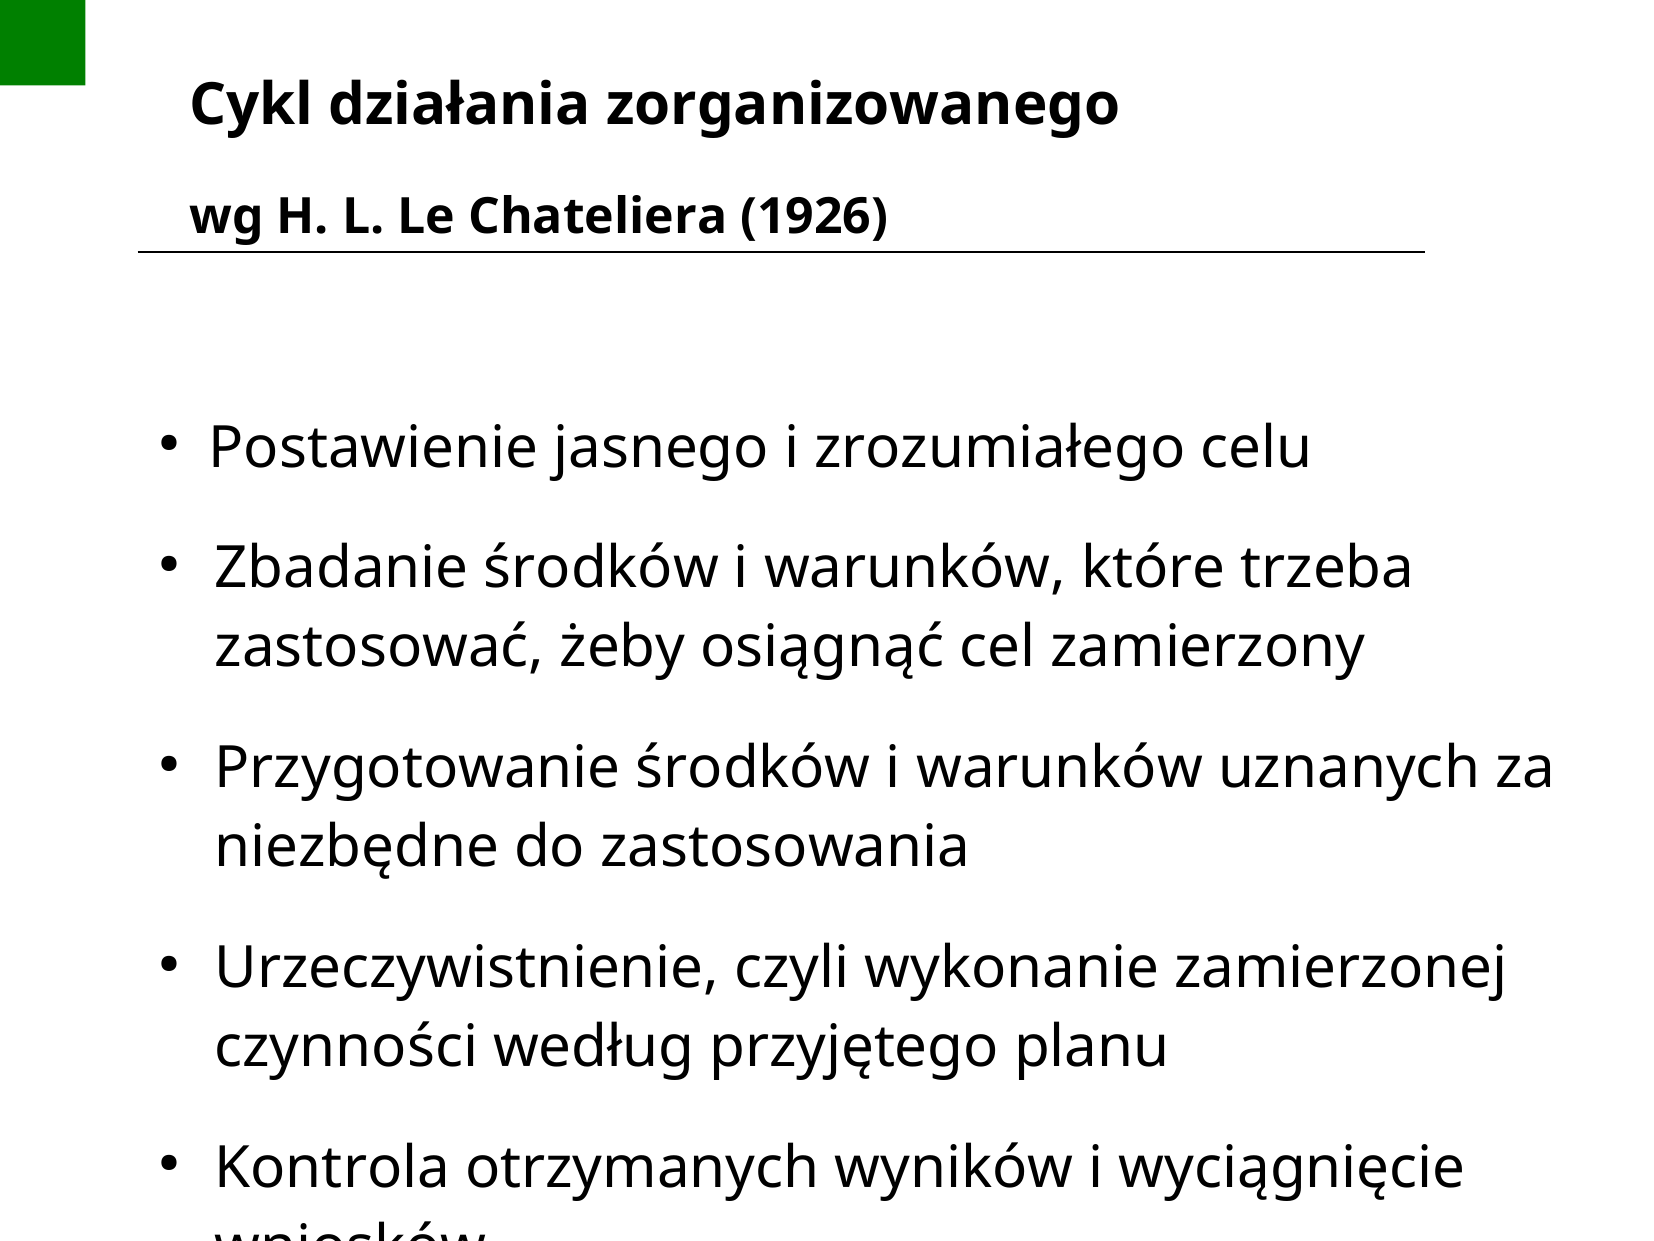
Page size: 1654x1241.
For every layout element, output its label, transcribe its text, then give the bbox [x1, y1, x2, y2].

text_box Postawienie jasnego i zrozumiałego celu Zbadanie środków i warunków, które trzeba zastosować, żeby osiągnąć cel zamierzony Przygotowanie środków i warunków uznanych za niezbędne do zastosowania Urzeczywistnienie, czyli wykonanie zamierzonej czynności według przyjętego planu Kontrola otrzymanych wyników i wyciągnięcie wniosków [144, 397, 1654, 1241]
text_box [0, 0, 86, 86]
text_box Cykl działania zorganizowanego wg H. L. Le Chateliera (1926) [174, 55, 1262, 235]
